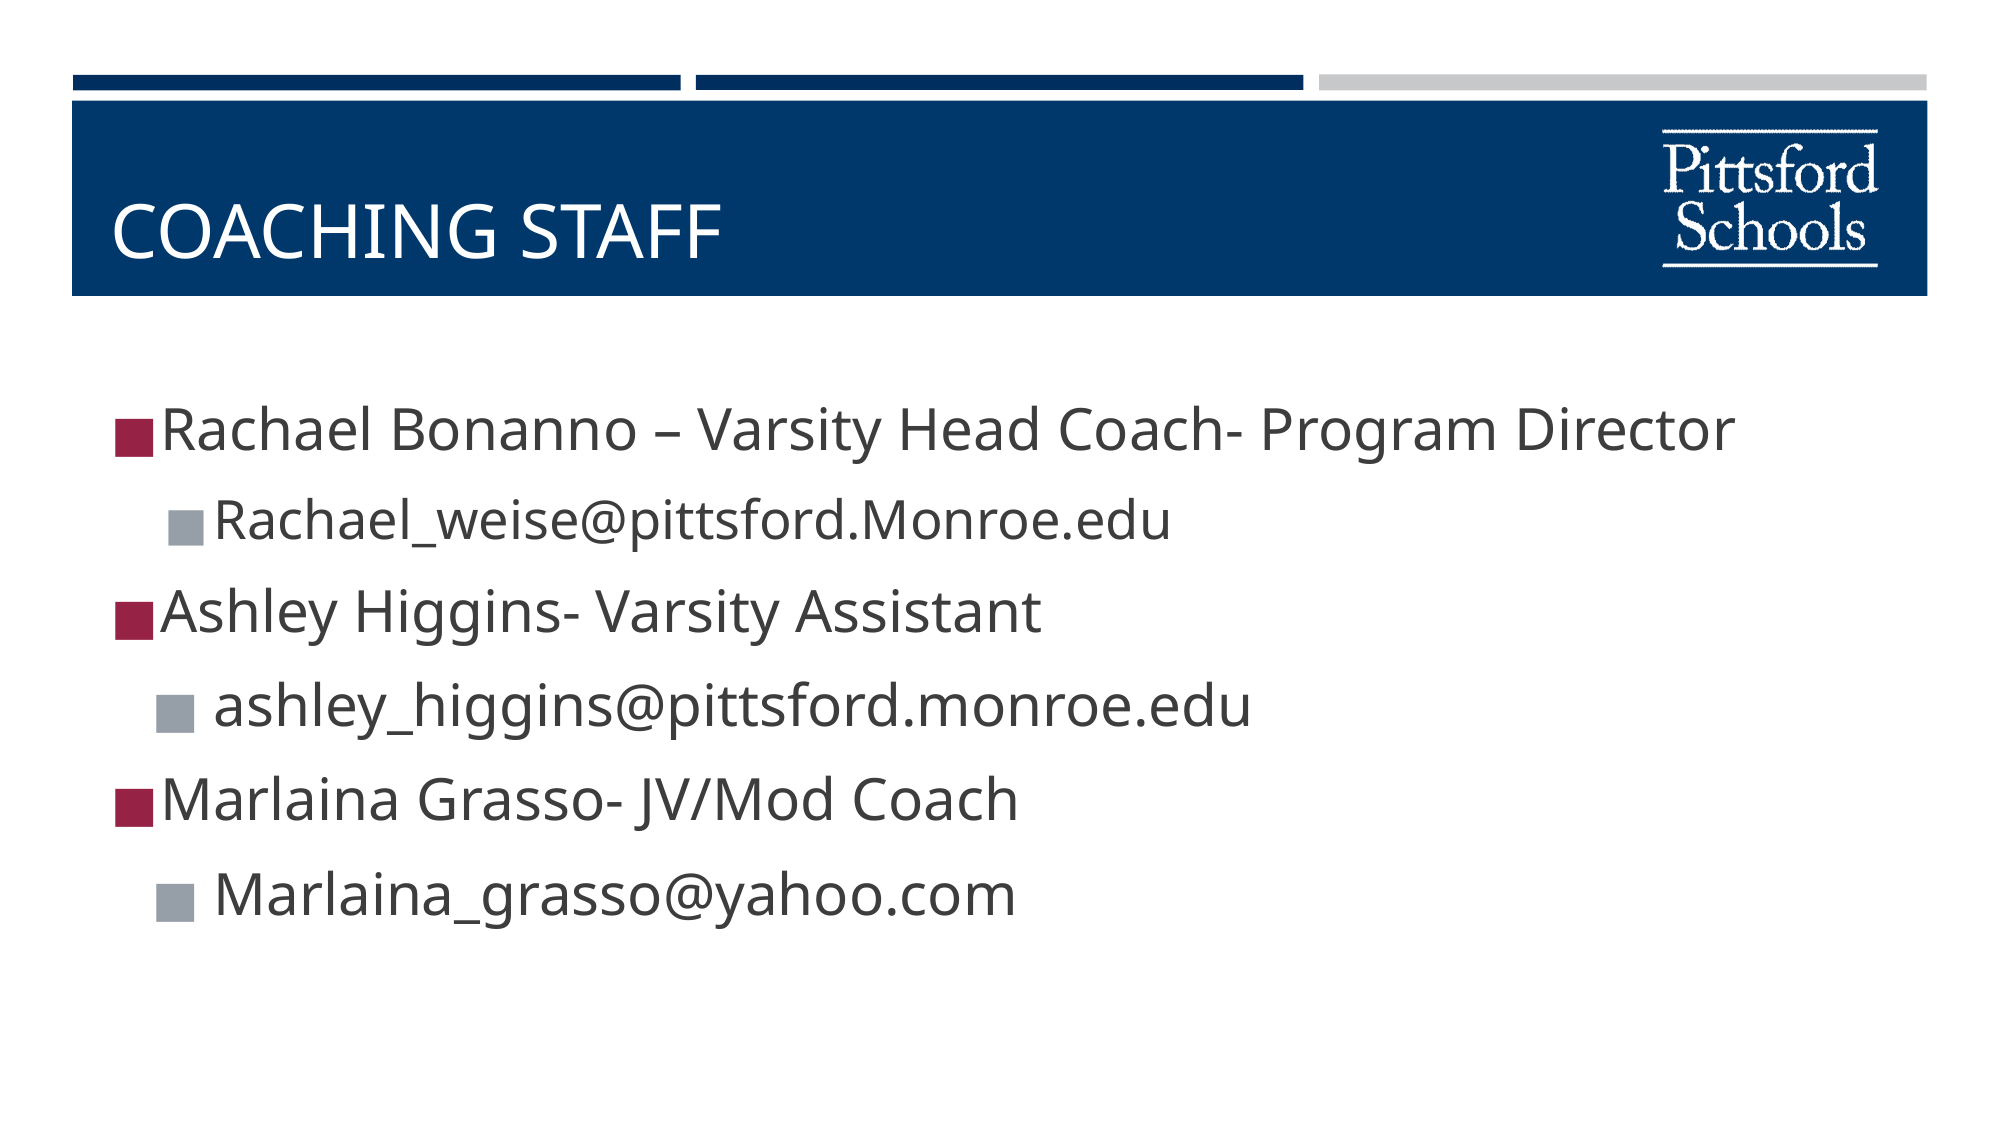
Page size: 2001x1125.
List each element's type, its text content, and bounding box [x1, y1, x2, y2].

list Rachael Bonanno – Varsity Head Coach- Program Director Rachael_weise@pittsford.Monroe.edu Ashley Higgins- Varsity Assistant ashley_higgins@pittsford.monroe.edu Marlaina Grasso- JV/Mod Coach Marlaina_grasso@yahoo.com [95, 357, 1905, 962]
title COACHING STAFF [95, 115, 1905, 282]
picture [1625, 94, 1916, 303]
